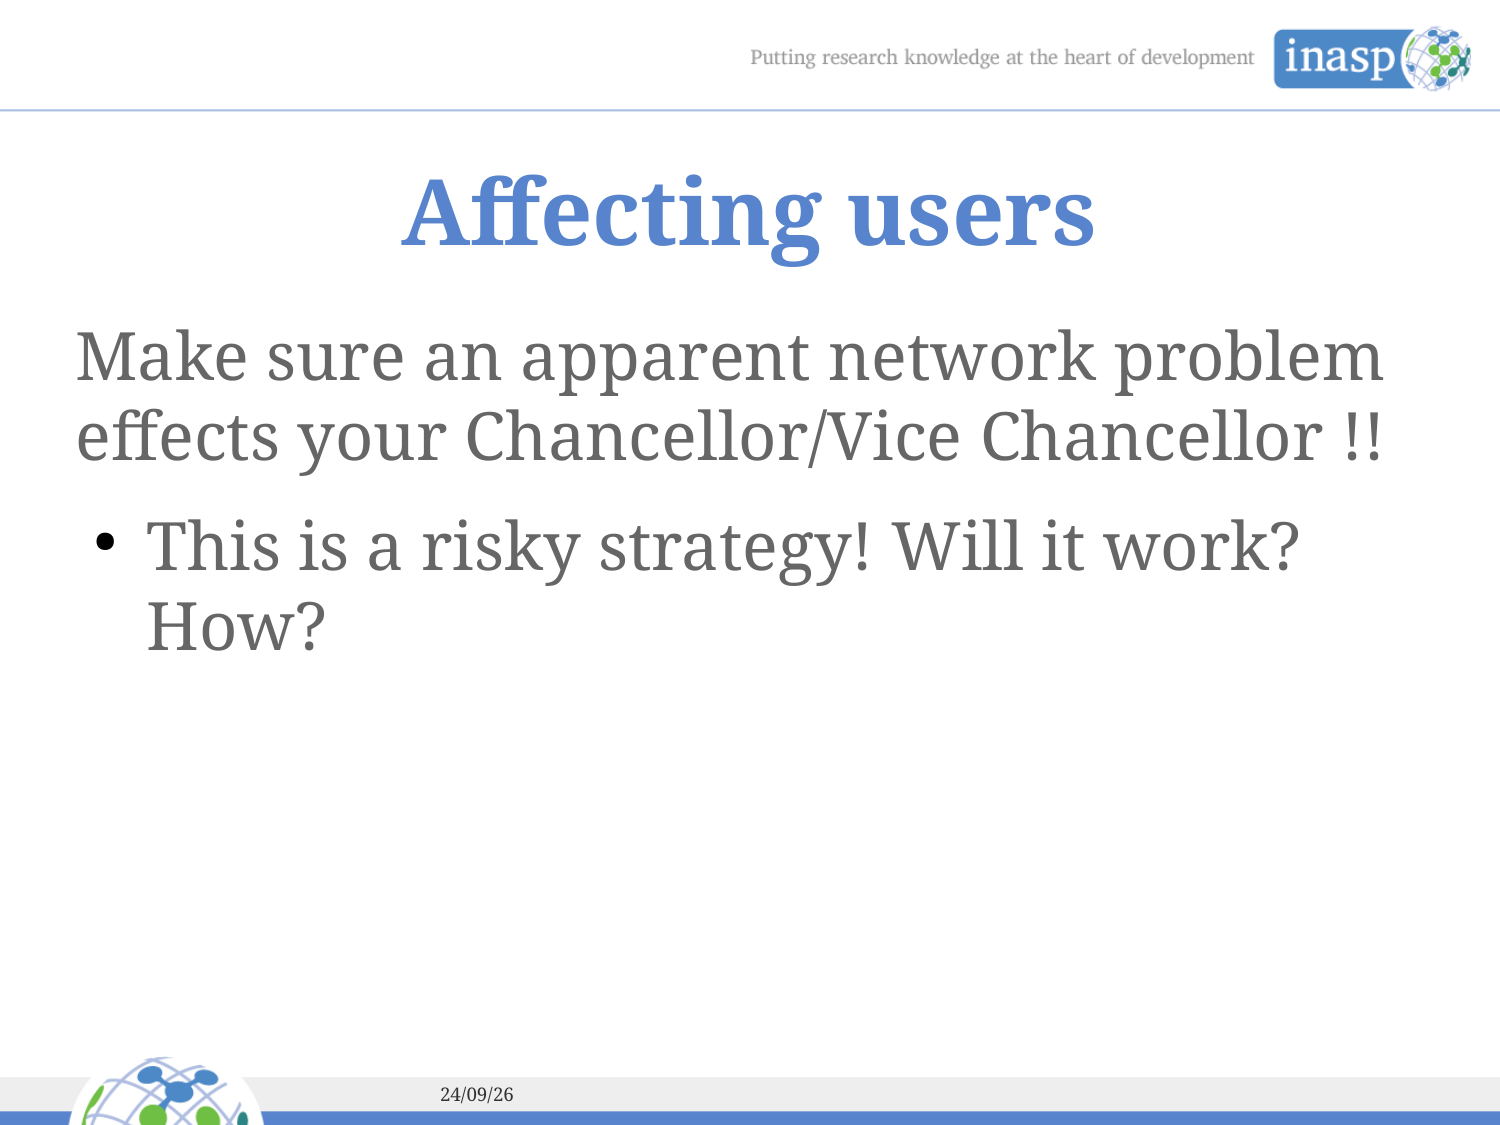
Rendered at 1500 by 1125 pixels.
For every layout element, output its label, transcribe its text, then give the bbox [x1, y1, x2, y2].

title Affecting users [75, 129, 1426, 313]
picture [0, 0, 1500, 1125]
list Make sure an apparent network problem effects your Chancellor/Vice Chancellor !! This is a risky strategy! Will it work? How? [75, 313, 1426, 967]
